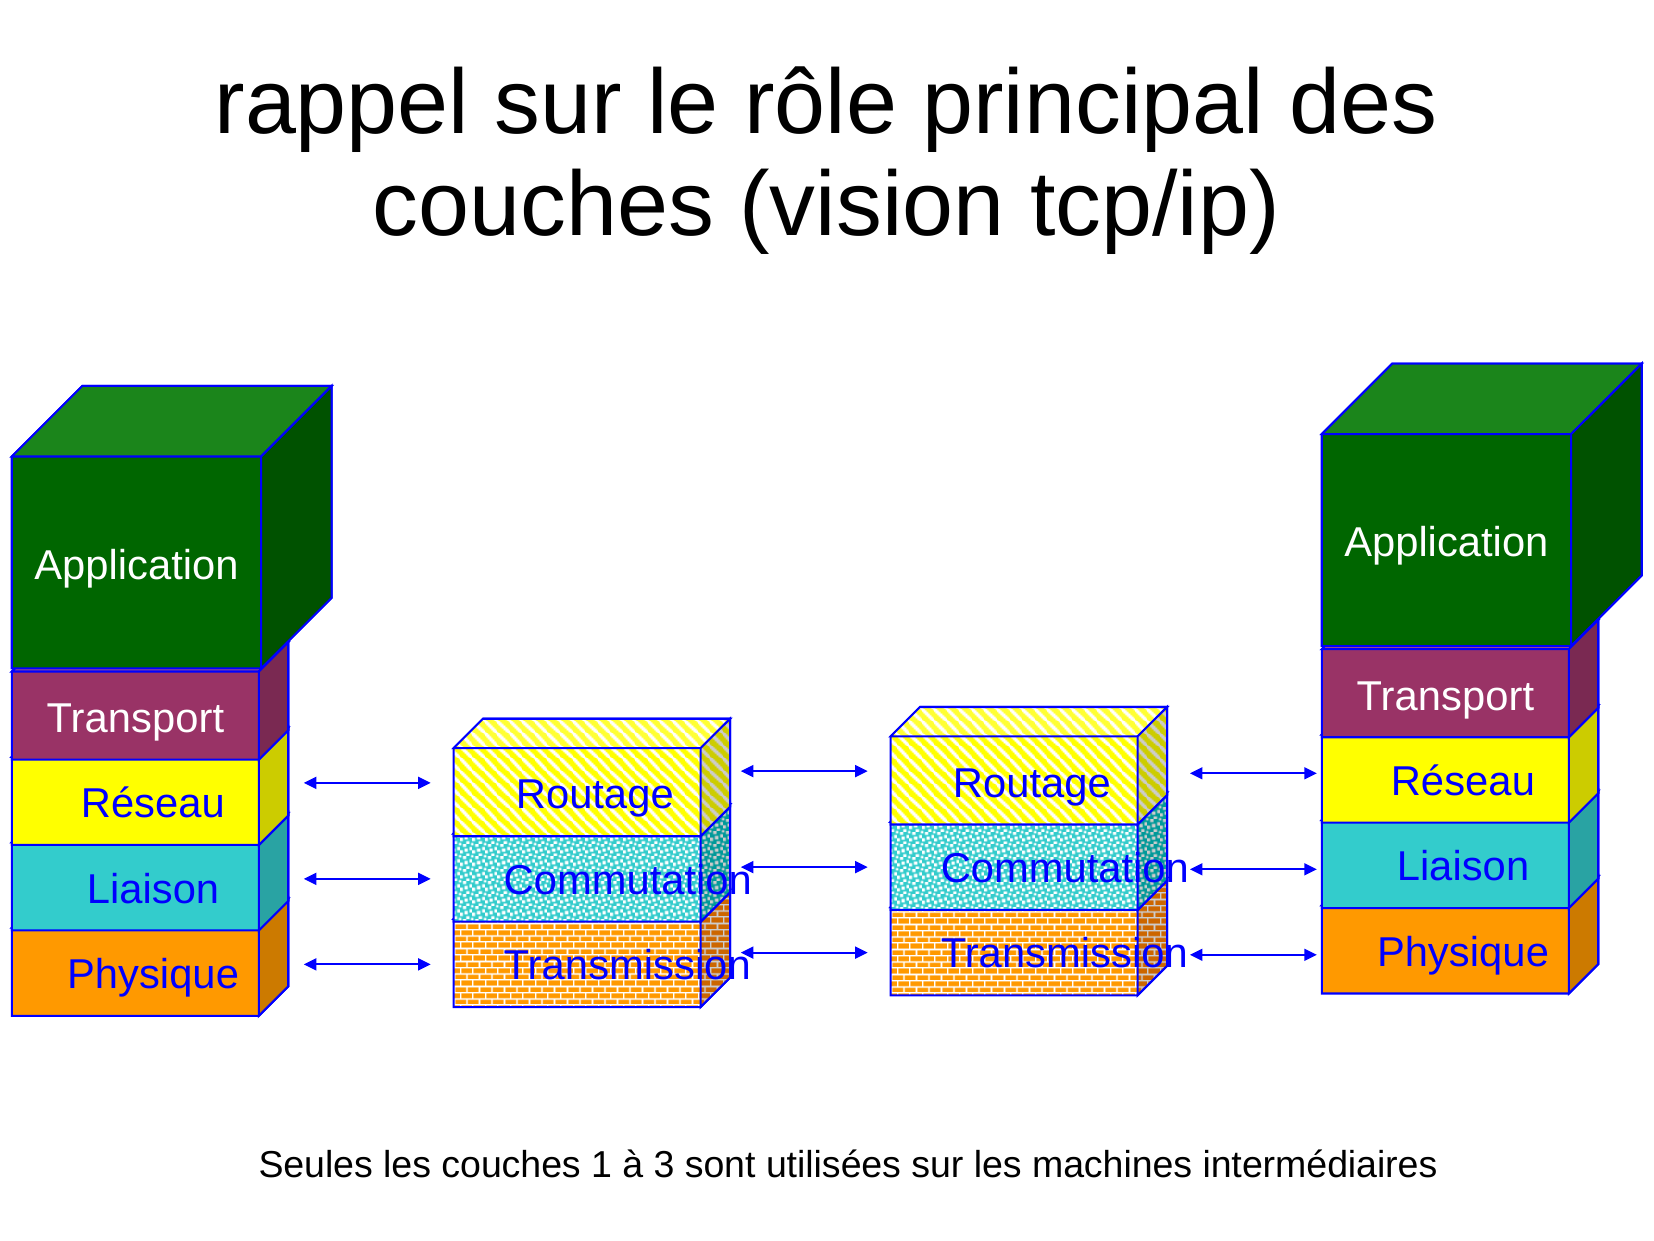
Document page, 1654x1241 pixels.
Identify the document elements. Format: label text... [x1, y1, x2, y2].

title rappel sur le rôle principal des couches (vision tcp/ip) [82, 49, 1571, 257]
table_cell M2/P2 [11, 385, 331, 457]
text_box Transmission [453, 922, 700, 1008]
text_box Commutation [890, 825, 1137, 910]
table_cell [890, 707, 1166, 737]
text_box Transport [11, 672, 258, 760]
text_box Liaison [11, 845, 258, 931]
text_box Transmission [890, 910, 1137, 996]
text_box Routage [890, 737, 1137, 825]
text_box Réseau [11, 760, 258, 845]
text_box Physique [1321, 909, 1568, 994]
text_box Commutation [453, 837, 700, 922]
text_box Physique [11, 931, 258, 1016]
text_box Liaison [1321, 823, 1568, 909]
table_cell [453, 718, 729, 749]
text_box Routage [453, 749, 700, 837]
text_box Seules les couches 1 à 3 sont utilisées sur les machines intermédiaires [243, 1136, 1453, 1193]
text_box Application [1321, 435, 1571, 647]
table_cell [1321, 363, 1641, 435]
text_box Transport [1321, 650, 1568, 738]
text_box Réseau [1321, 738, 1568, 823]
text_box Application [11, 457, 261, 669]
